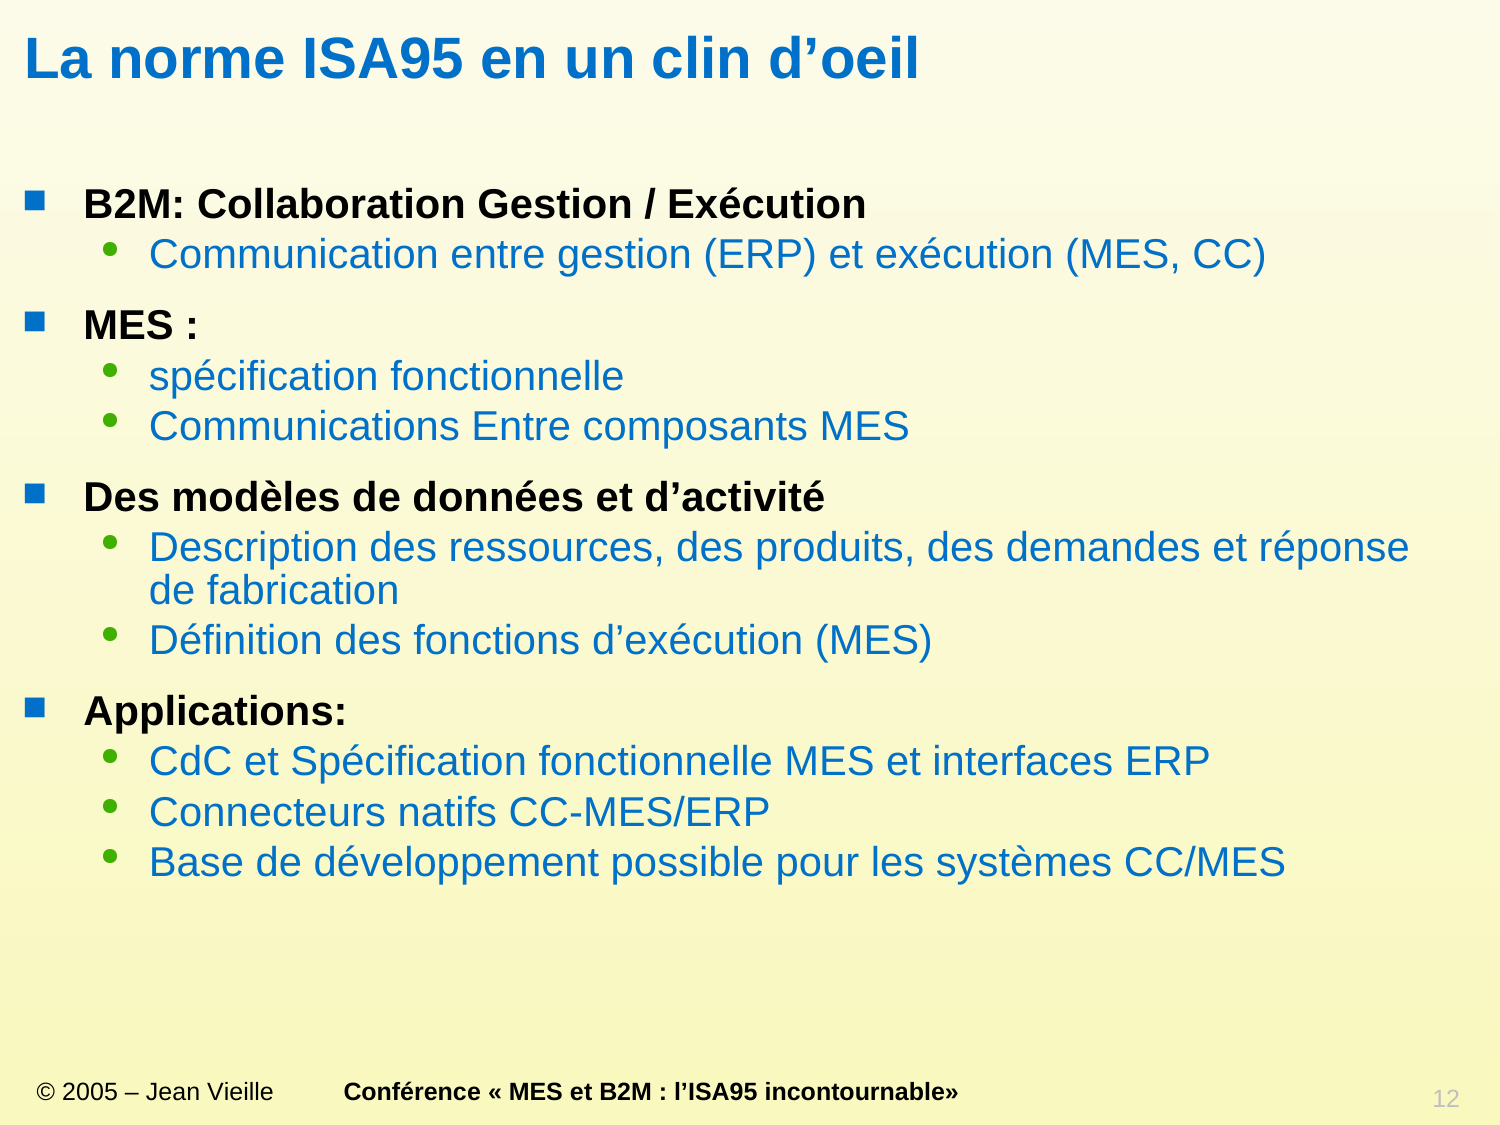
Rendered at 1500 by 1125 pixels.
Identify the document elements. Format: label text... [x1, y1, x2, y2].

list B2M: Collaboration Gestion / Exécution Communication entre gestion (ERP) et exécution (MES, CC) MES : spécification fonctionnelle Communications Entre composants MES Des modèles de données et d’activité Description des ressources, des produits, des demandes et réponse de fabrication Définition des fonctions d’exécution (MES) Applications: CdC et Spécification fonctionnelle MES et interfaces ERP Connecteurs natifs CC-MES/ERP Base de développement possible pour les systèmes CC/MES [12, 174, 1476, 1026]
title La norme ISA95 en un clin d’oeil [9, 12, 1476, 151]
